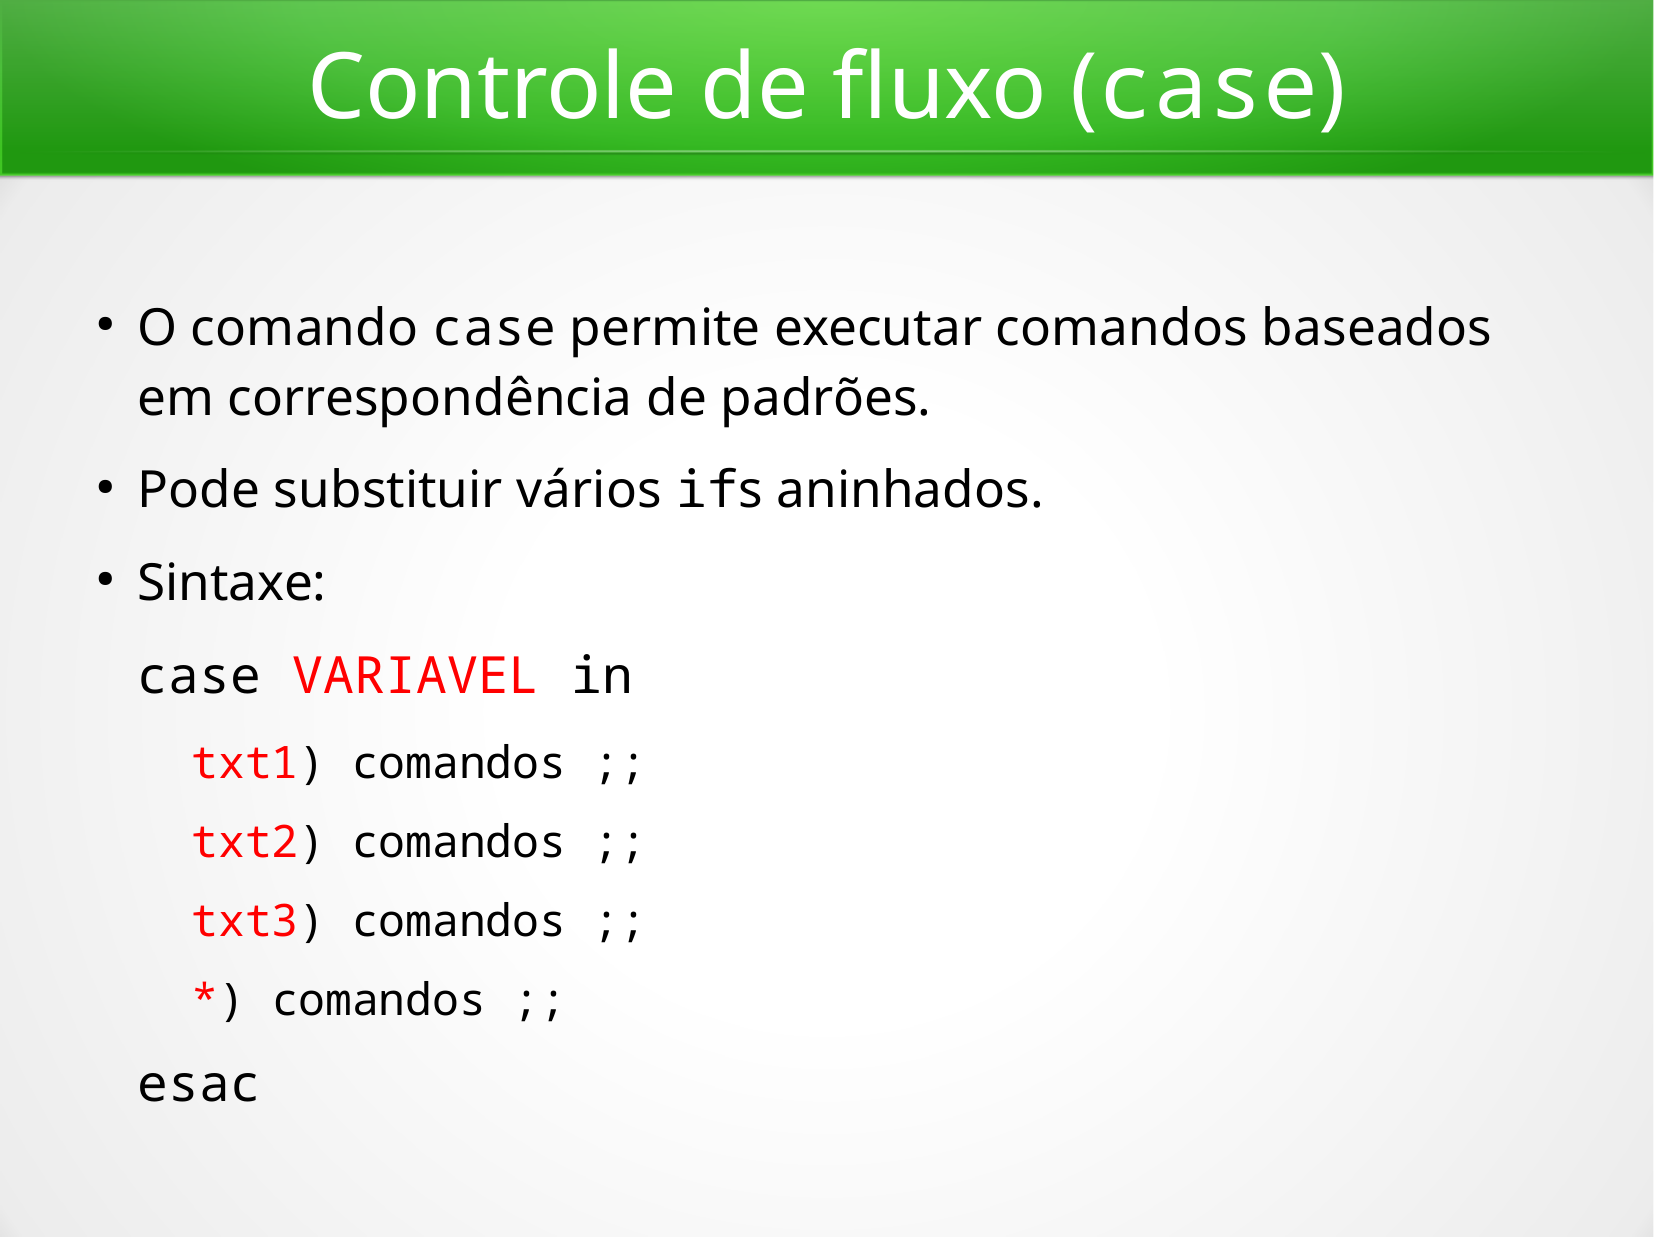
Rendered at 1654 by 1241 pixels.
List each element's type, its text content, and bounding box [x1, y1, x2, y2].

title Controle de fluxo (case) [82, 11, 1571, 154]
list O comando case permite executar comandos baseados em correspondência de padrões. Pode substituir vários ifs aninhados. Sintaxe: case VARIAVEL in txt1) comandos ;; txt2) comandos ;; txt3) comandos ;; *) comandos ;; esac [82, 290, 1571, 1123]
picture [0, 0, 1654, 1237]
